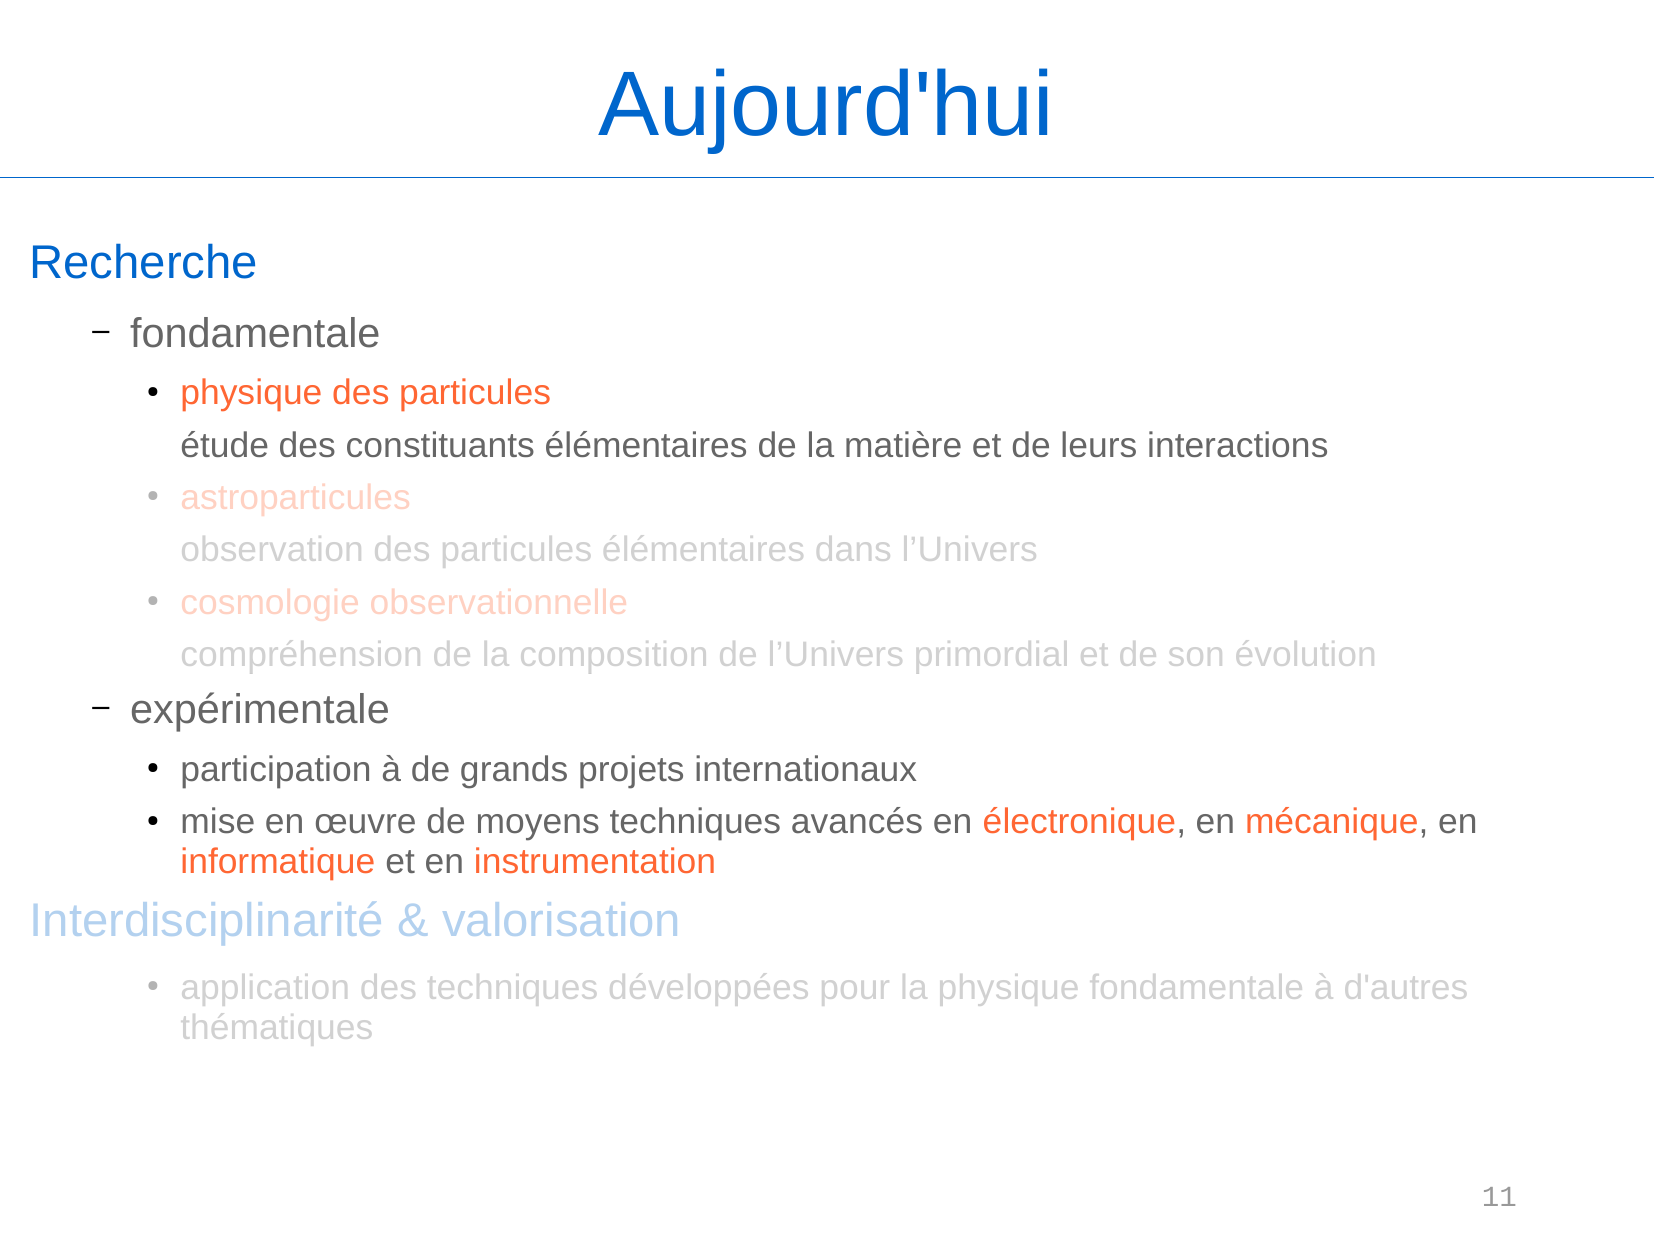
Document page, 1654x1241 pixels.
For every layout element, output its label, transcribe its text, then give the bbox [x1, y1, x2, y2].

text_box [0, 457, 1654, 674]
title Aujourd'hui [29, 29, 1625, 178]
text_box [0, 885, 1654, 1152]
list Recherche fondamentale physique des particules étude des constituants élémentaires de la matière et de leurs interactions astroparticules observation des particules élémentaires dans l’Univers cosmologie observationnelle compréhension de la composition de l’Univers primordial et de son évolution expérimentale participation à de grands projets internationaux mise en œuvre de moyens techniques avancés en électronique, en mécanique, en informatique et en instrumentation Interdisciplinarité & valorisation application des techniques développées pour la physique fondamentale à d'autres thématiques [29, 674, 1625, 885]
list Recherche fondamentale physique des particules étude des constituants élémentaires de la matière et de leurs interactions astroparticules observation des particules élémentaires dans l’Univers cosmologie observationnelle compréhension de la composition de l’Univers primordial et de son évolution expérimentale participation à de grands projets internationaux mise en œuvre de moyens techniques avancés en électronique, en mécanique, en informatique et en instrumentation Interdisciplinarité & valorisation application des techniques développées pour la physique fondamentale à d'autres thématiques [29, 236, 1625, 457]
